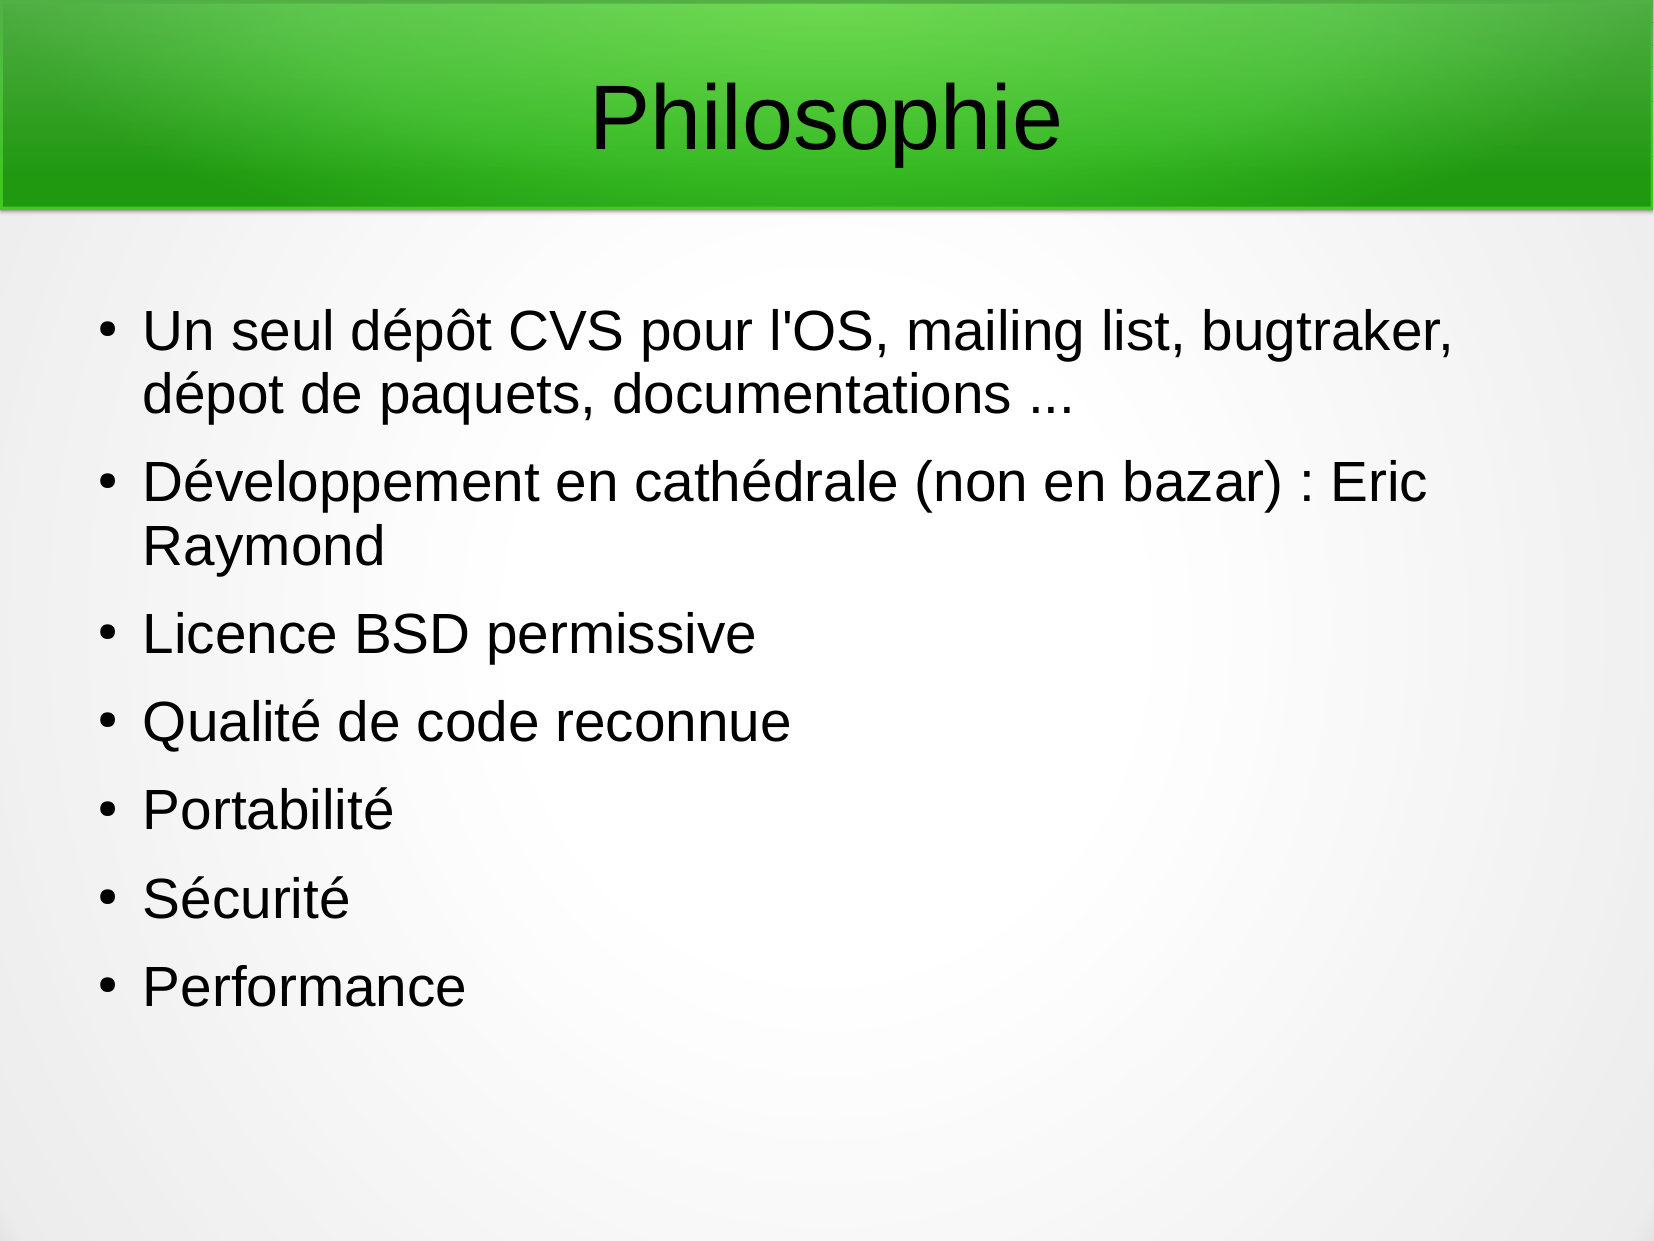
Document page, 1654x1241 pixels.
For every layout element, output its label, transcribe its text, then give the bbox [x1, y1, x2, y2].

title Philosophie [82, 47, 1571, 189]
list Un seul dépôt CVS pour l'OS, mailing list, bugtraker, dépot de paquets, documentations ... Développement en cathédrale (non en bazar) : Eric Raymond Licence BSD permissive Qualité de code reconnue Portabilité Sécurité Performance [82, 299, 1571, 1019]
